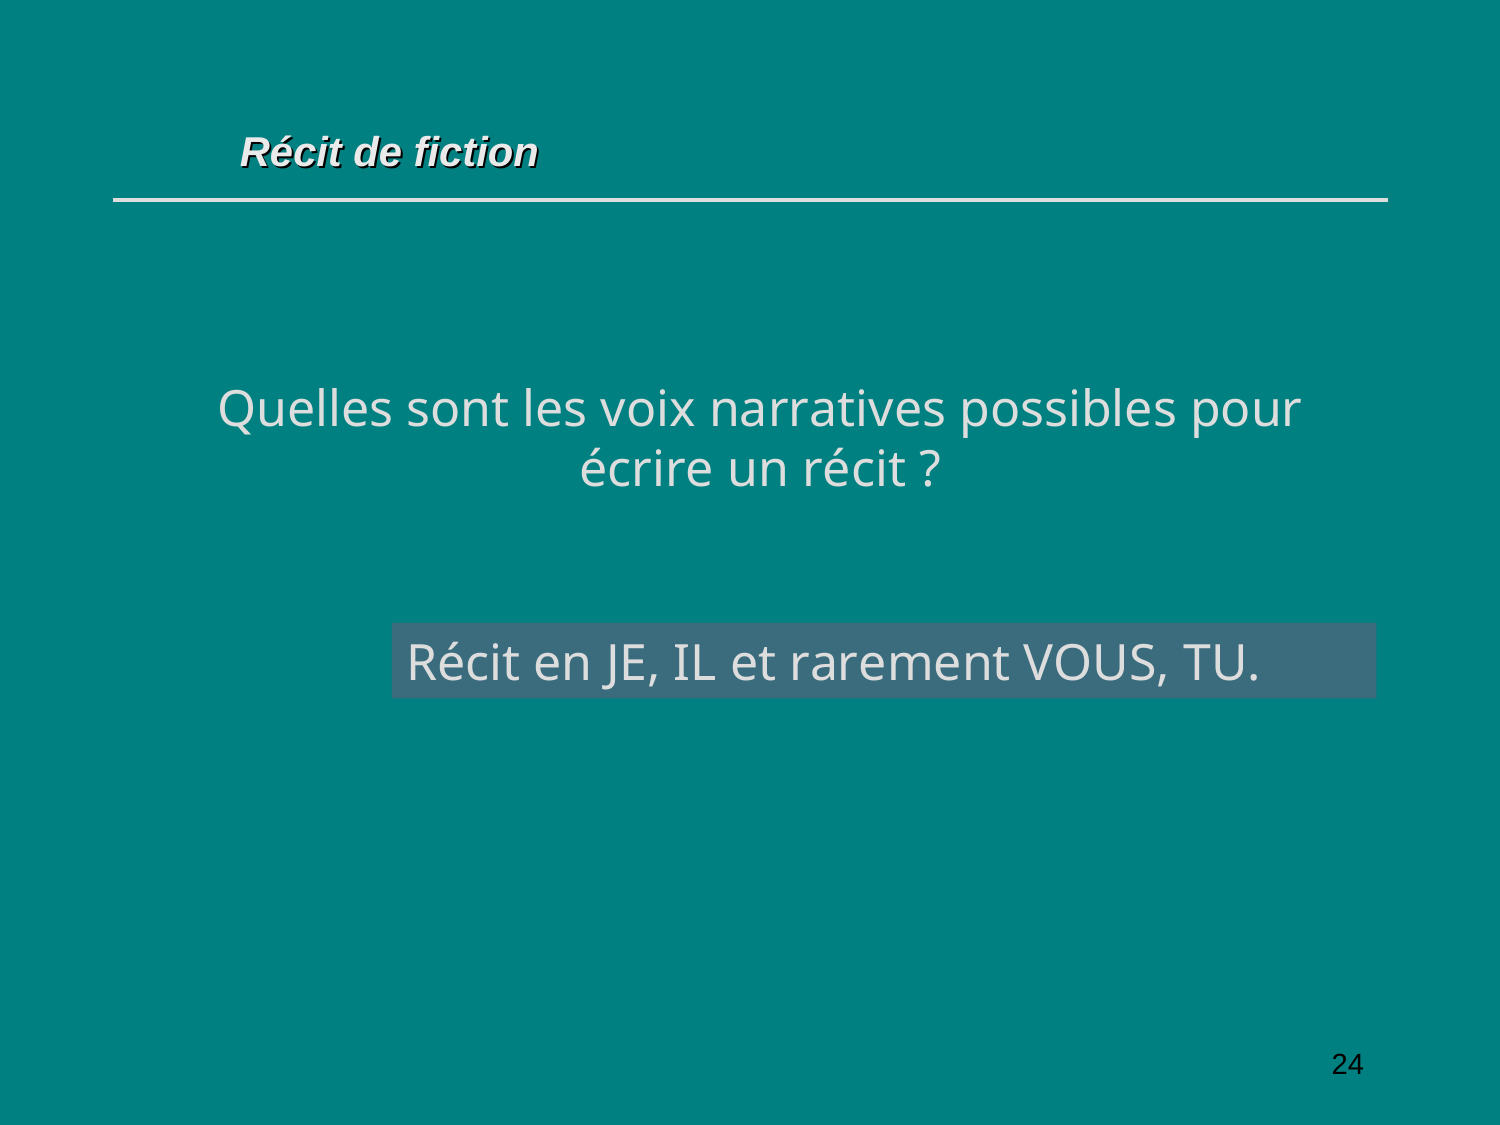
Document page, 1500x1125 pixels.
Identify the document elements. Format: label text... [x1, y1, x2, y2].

text_box Récit en JE, IL et rarement VOUS, TU. [391, 622, 1377, 699]
text_box Quelles sont les voix narratives possibles pour écrire un récit ? [182, 368, 1338, 505]
text_box Récit de fiction [224, 116, 554, 183]
